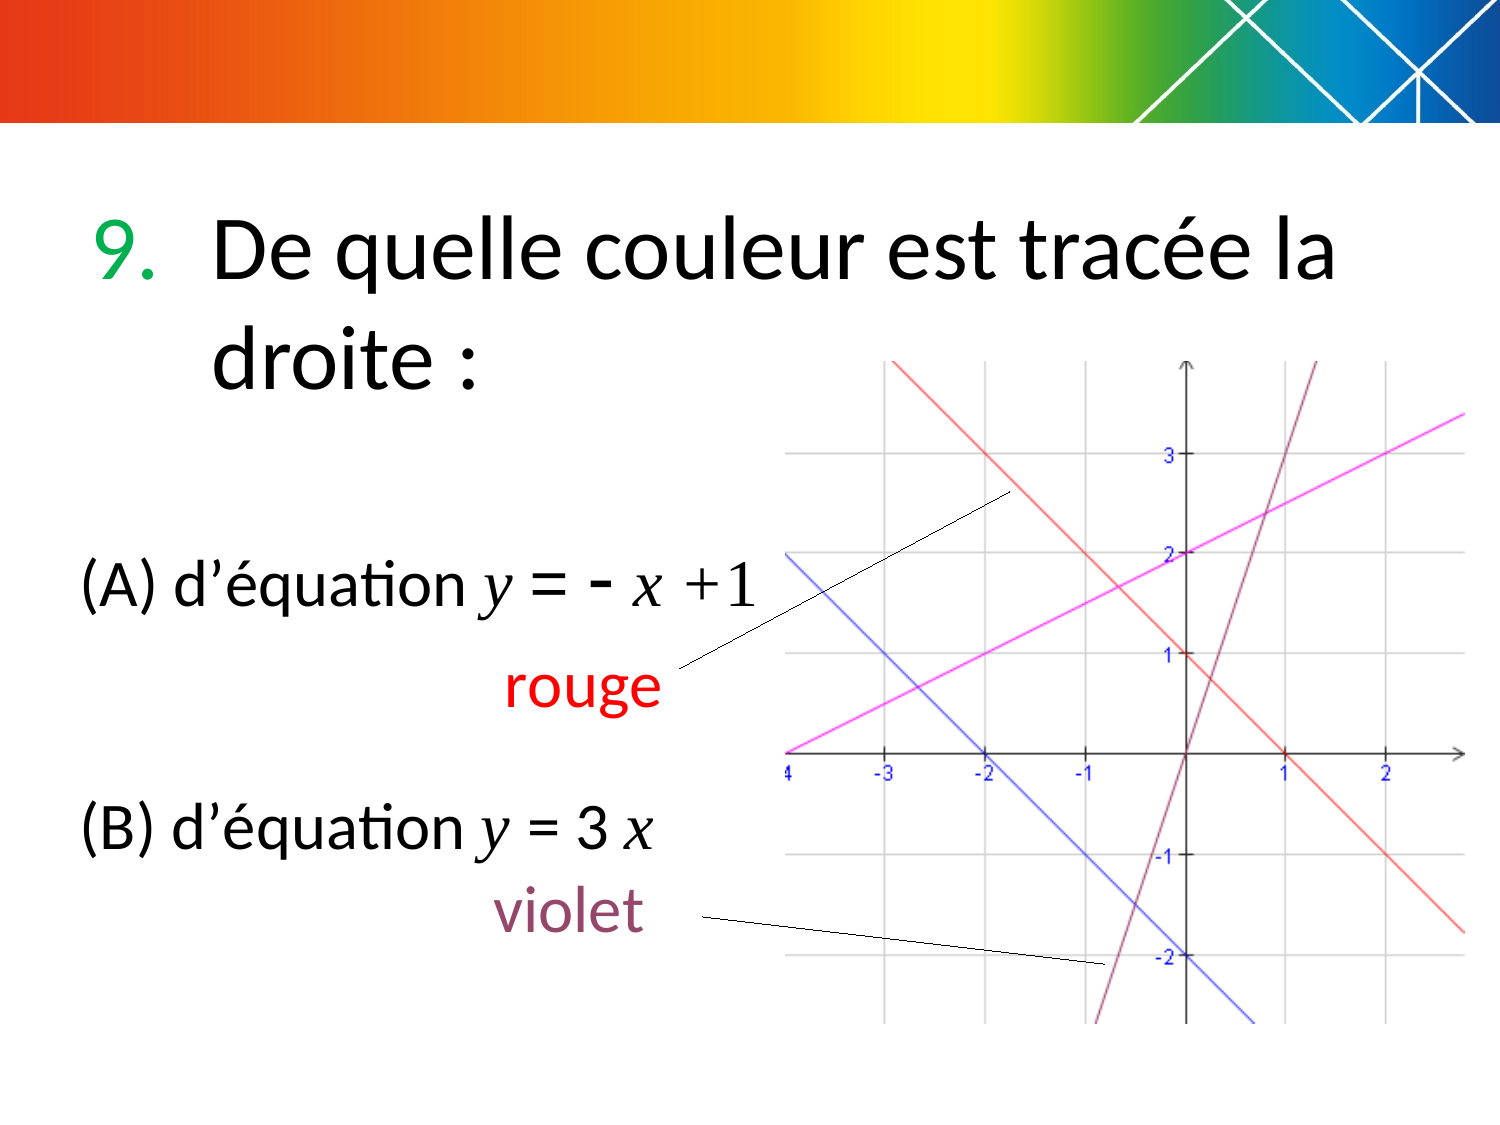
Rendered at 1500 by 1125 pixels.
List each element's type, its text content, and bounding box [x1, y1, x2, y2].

text_box d’équation y = - x +1 d’équation y = 3 x [64, 515, 798, 871]
text_box violet [478, 857, 810, 954]
title De quelle couleur est tracée la droite : [75, 163, 1471, 433]
picture [1340, 0, 1500, 123]
picture [0, 0, 1359, 123]
text_box rouge [490, 633, 821, 729]
picture [785, 361, 1465, 1024]
